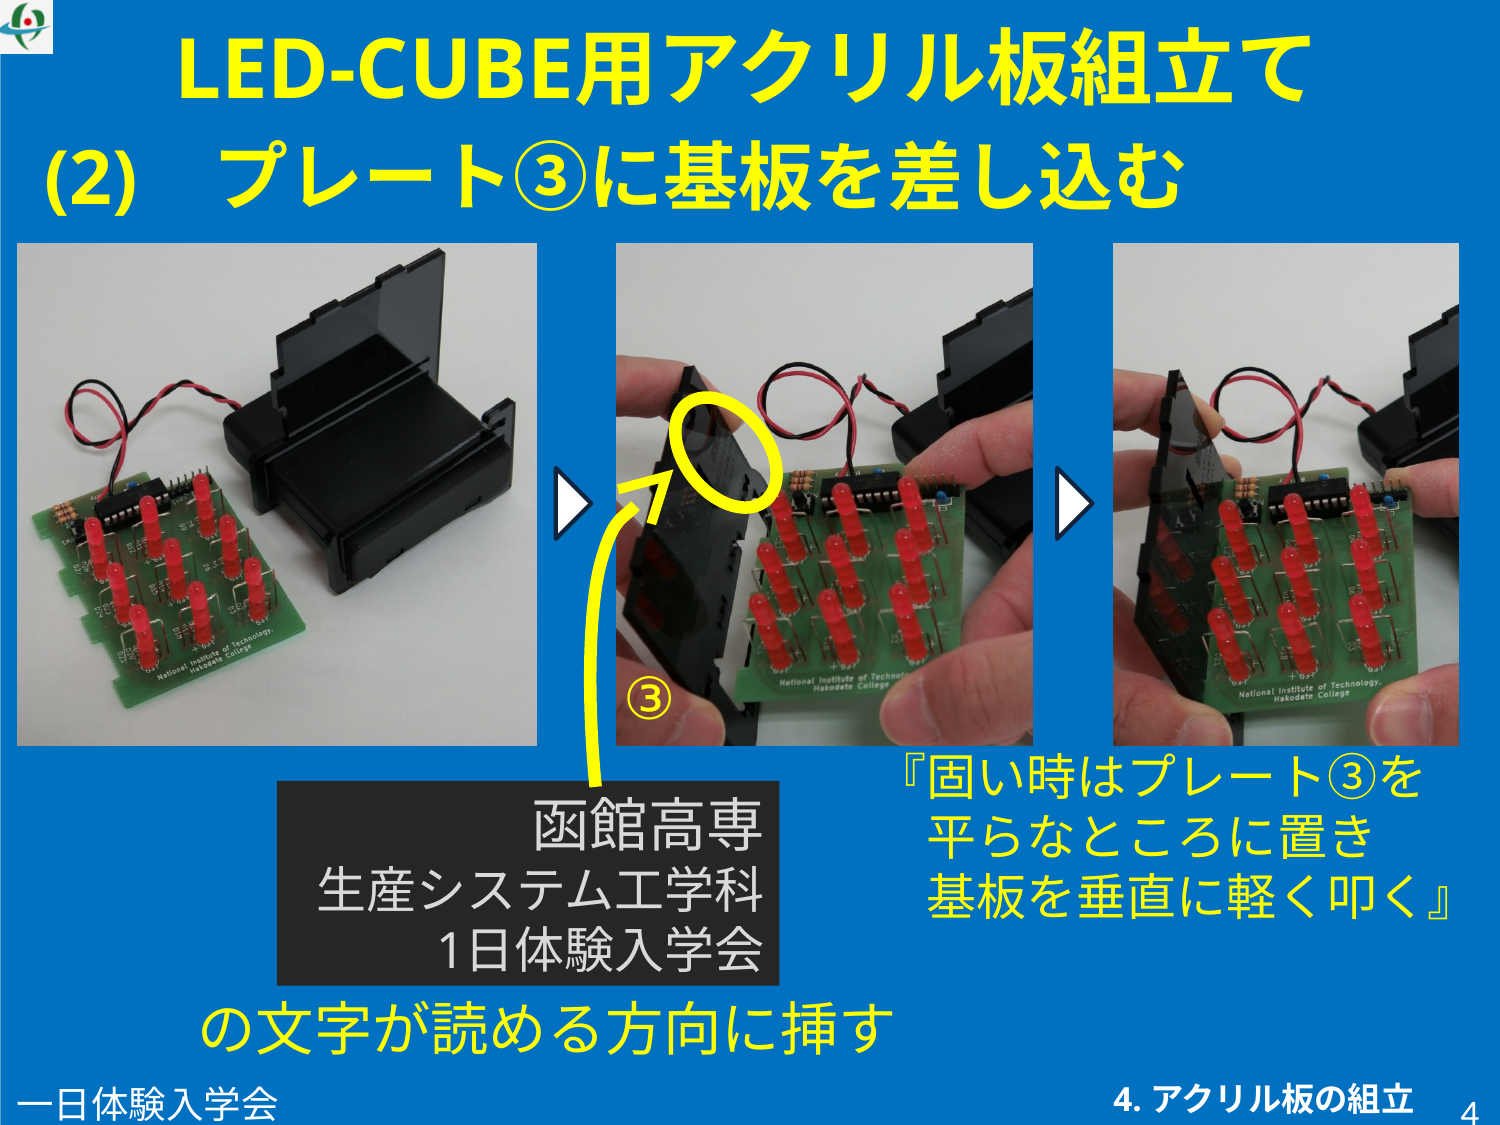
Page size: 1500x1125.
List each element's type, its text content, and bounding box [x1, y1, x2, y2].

text_box LED-CUBE用アクリル板組立て [29, 7, 1465, 122]
picture [616, 243, 1033, 746]
picture [17, 243, 537, 746]
text_box (2) プレート③に基板を差し込む [29, 122, 1465, 228]
text_box [1057, 467, 1093, 539]
text_box 函館高専 生産システム工学科 1日体験入学会 [276, 780, 780, 984]
picture [1113, 243, 1459, 738]
text_box 4. アクリル板の組立 [1098, 1070, 1430, 1125]
text_box 『固い時はプレート③を 平らなところに置き 基板を垂直に軽く叩く』 [862, 738, 1499, 934]
text_box の文字が読める方向に挿す [183, 984, 928, 1070]
picture [0, 0, 53, 54]
text_box [555, 467, 592, 539]
text_box ③ [608, 653, 768, 739]
